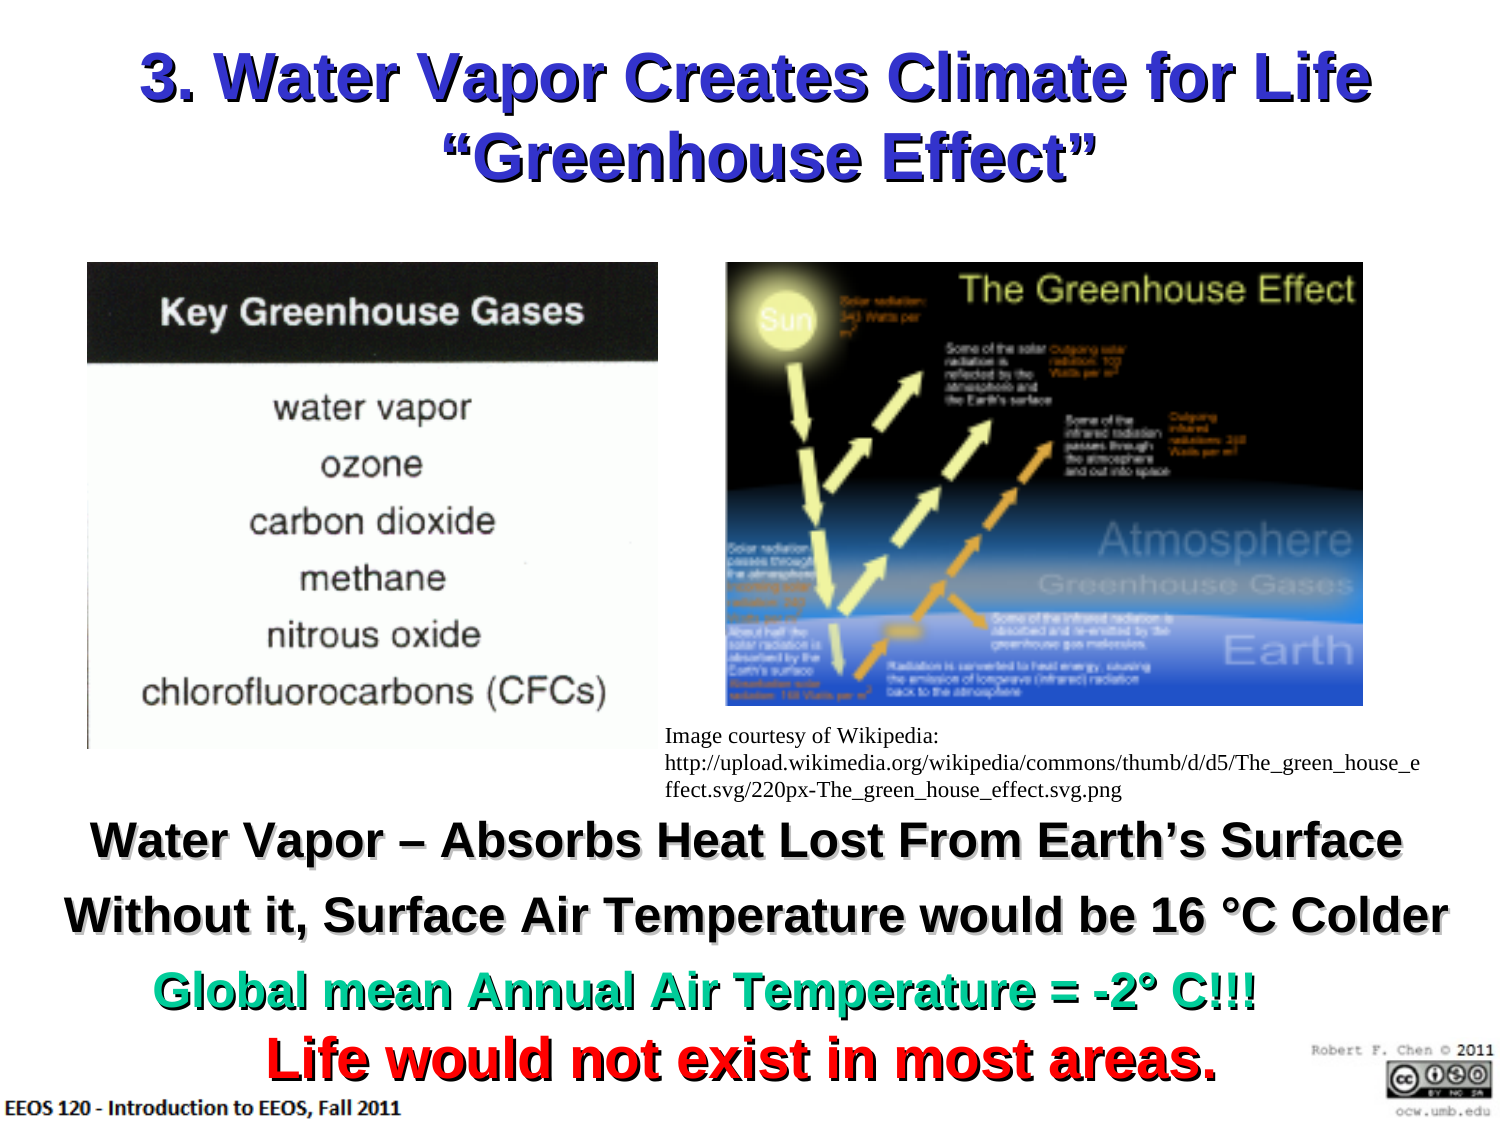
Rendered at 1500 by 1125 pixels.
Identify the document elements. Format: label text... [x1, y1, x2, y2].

picture [0, 1090, 406, 1125]
picture [1304, 1037, 1500, 1125]
text_box Water Vapor – Absorbs Heat Lost From Earth’s Surface [75, 799, 1420, 874]
picture [725, 262, 1363, 706]
picture [87, 262, 658, 749]
text_box Global mean Annual Air Temperature = -2° C!!! [137, 951, 1363, 1026]
text_box Without it, Surface Air Temperature would be 16 °C Colder [49, 874, 1464, 951]
text_box Image courtesy of Wikipedia: http://upload.wikimedia.org/wikipedia/commons/thumb/d/d5/The_green_house_effect.svg/220px-The_green_house_effect.svg.png [649, 712, 1438, 811]
text_box 3. Water Vapor Creates Climate for Life “Greenhouse Effect” [124, 24, 1407, 201]
text_box Life would not exist in most areas. [250, 1012, 1234, 1098]
